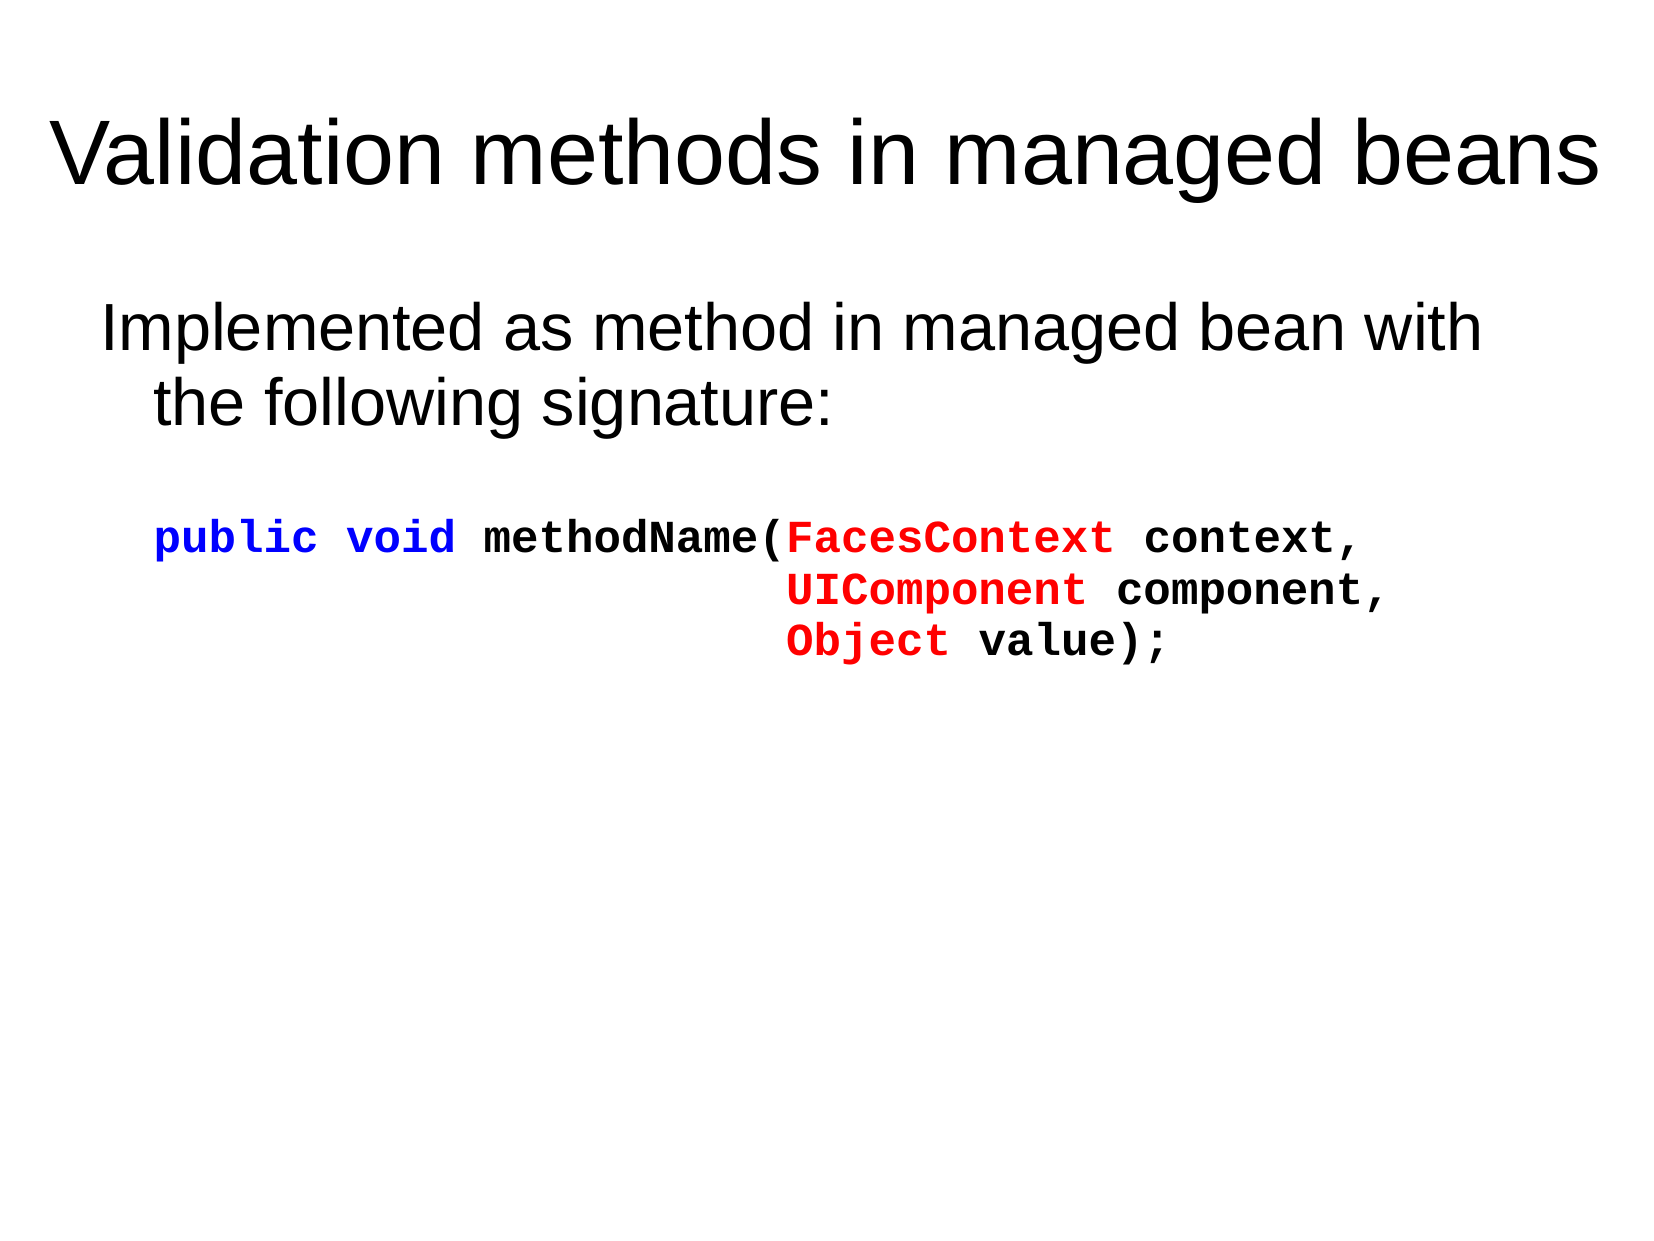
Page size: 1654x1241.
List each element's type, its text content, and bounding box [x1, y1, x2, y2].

title Validation methods in managed beans [29, 56, 1625, 250]
list Implemented as method in managed bean with the following signature: public void methodName(FacesContext context, UIComponent component, Object value); [82, 290, 1571, 1094]
